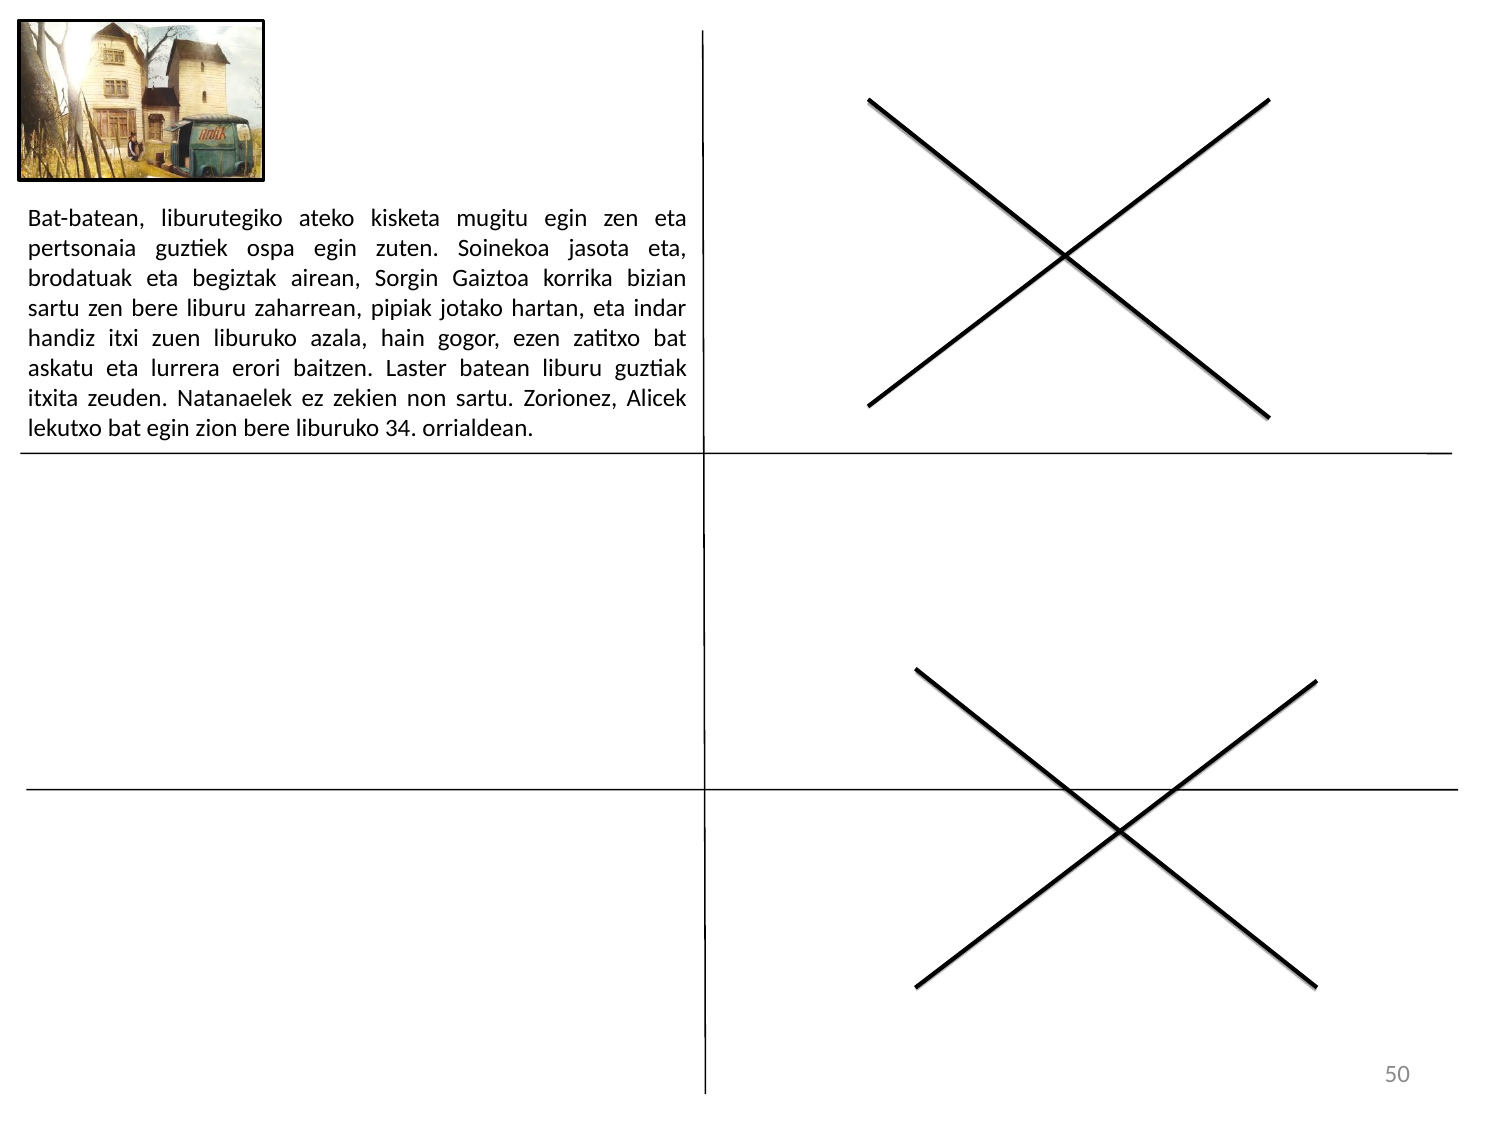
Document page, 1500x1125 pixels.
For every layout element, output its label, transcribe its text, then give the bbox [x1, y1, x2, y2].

text_box Bat-batean, liburutegiko ateko kisketa mugitu egin zen eta pertsonaia guztiek ospa egin zuten. Soinekoa jasota eta, brodatuak eta begiztak airean, Sorgin Gaiztoa korrika bizian sartu zen bere liburu zaharrean, pipiak jotako hartan, eta indar handiz itxi zuen liburuko azala, hain gogor, ezen zatitxo bat askatu eta lurrera erori baitzen. Laster batean liburu guztiak itxita zeuden. Natanaelek ez zekien non sartu. Zorionez, Alicek lekutxo bat egin zion bere liburuko 34. orrialdean. [13, 194, 703, 449]
picture [20, 21, 263, 179]
slide_number <numéro> [1074, 1042, 1425, 1103]
